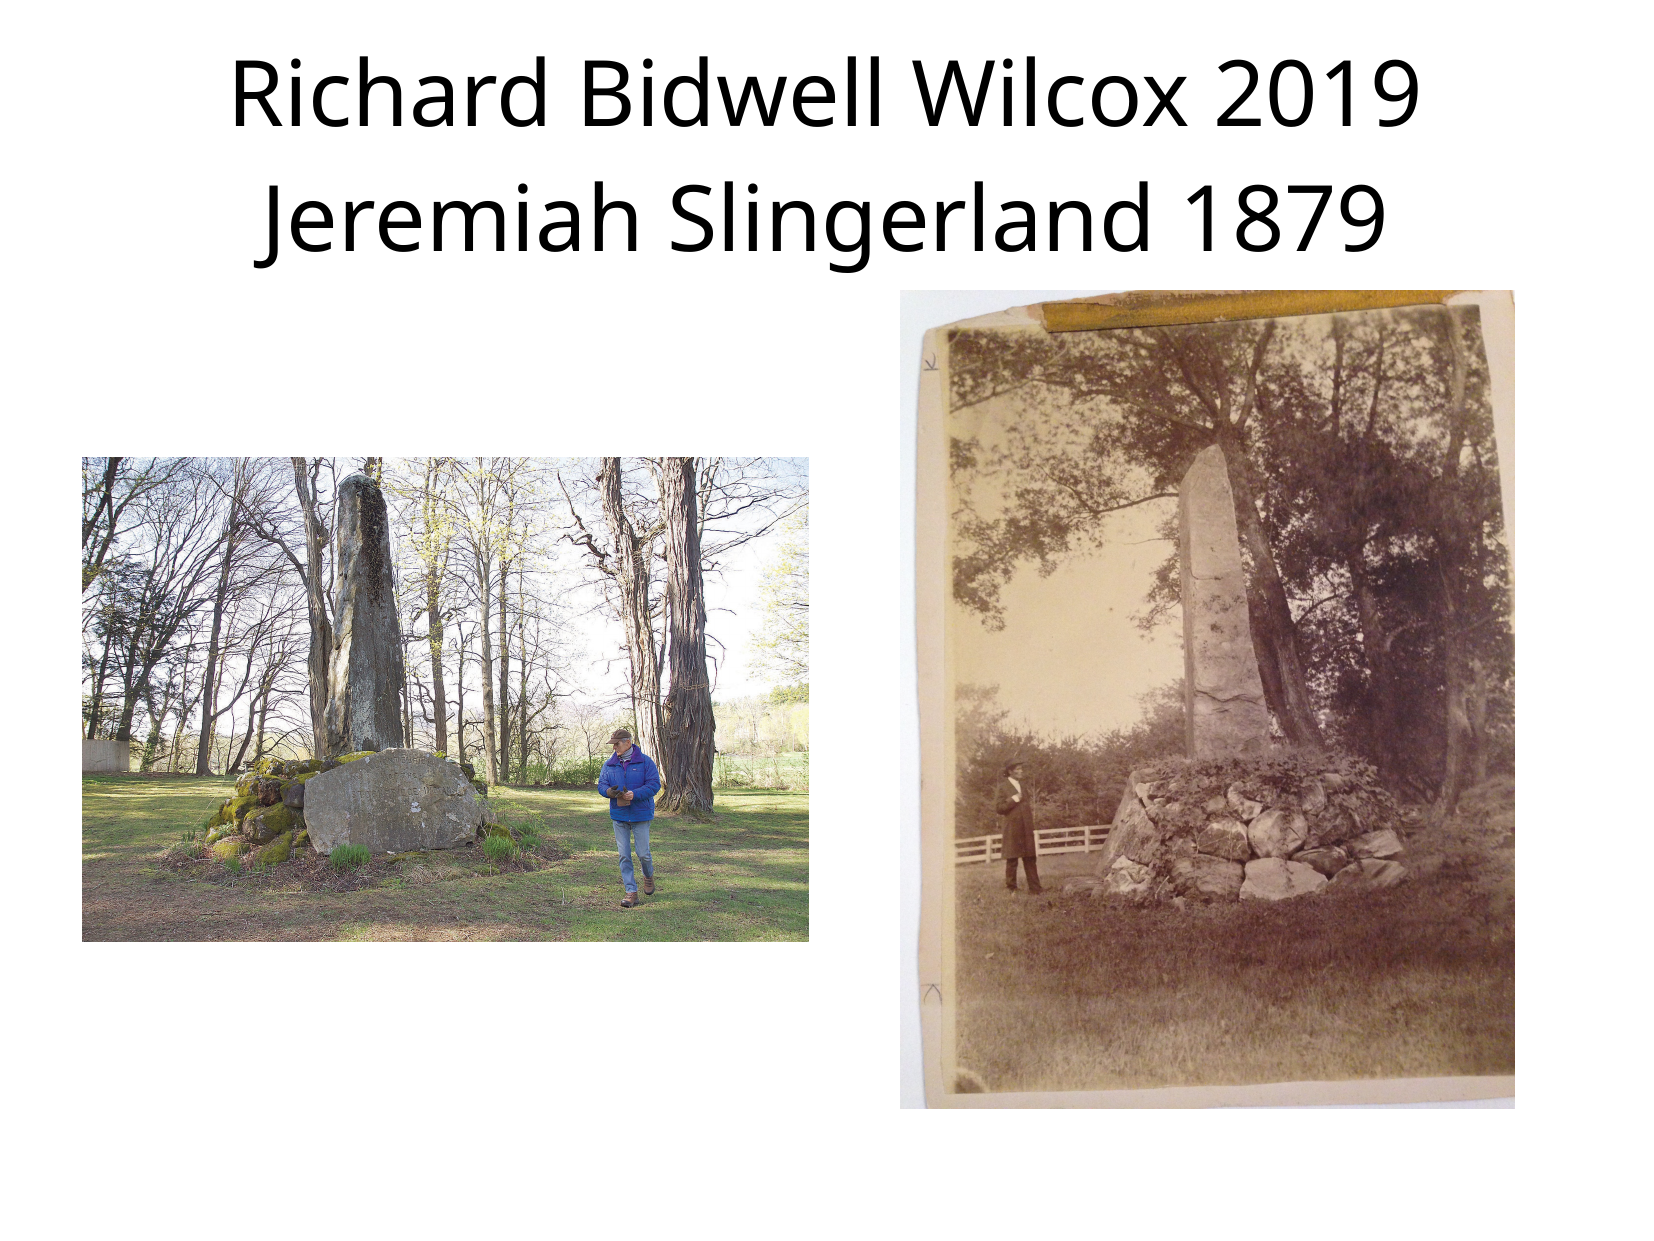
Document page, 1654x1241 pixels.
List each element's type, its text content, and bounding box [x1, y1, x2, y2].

picture [900, 290, 1515, 1109]
picture [82, 457, 809, 942]
title Richard Bidwell Wilcox 2019 Jeremiah Slingerland 1879 [82, 41, 1571, 265]
